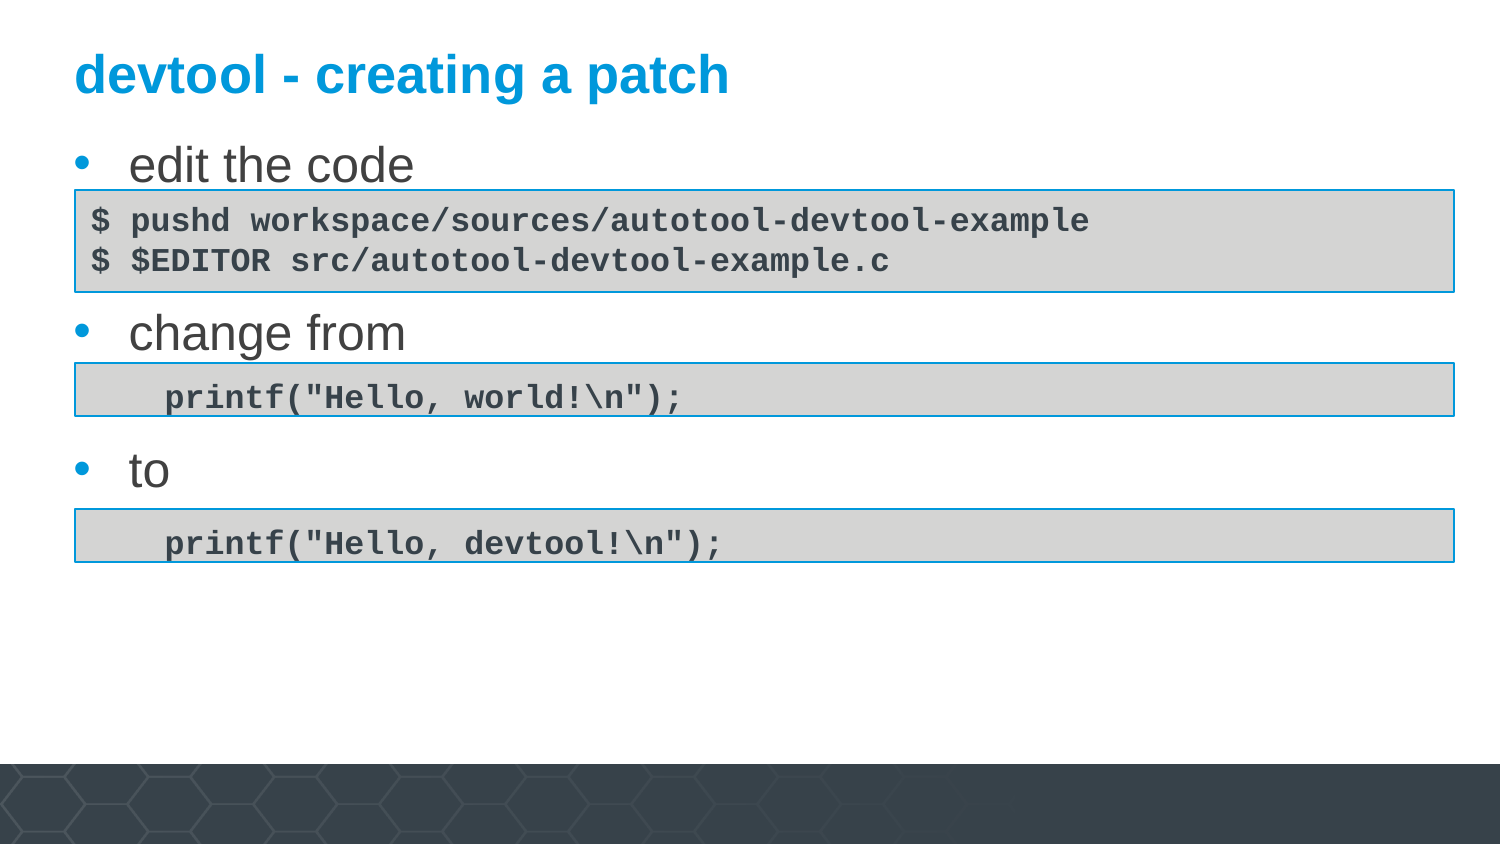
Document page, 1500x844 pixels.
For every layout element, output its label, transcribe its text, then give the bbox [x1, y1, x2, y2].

text_box printf("Hello, devtool!\n"); [74, 508, 1455, 563]
picture [0, 0, 1500, 844]
text_box change from [72, 300, 1422, 427]
text_box printf("Hello, world!\n"); [74, 362, 1455, 416]
text_box devtool - creating a patch [74, 50, 1424, 159]
text_box to [72, 437, 1422, 564]
text_box edit the code [72, 132, 1422, 259]
text_box $ pushd workspace/sources/autotool-devtool-example $ $EDITOR src/autotool-devtool-example.c [74, 189, 1455, 293]
